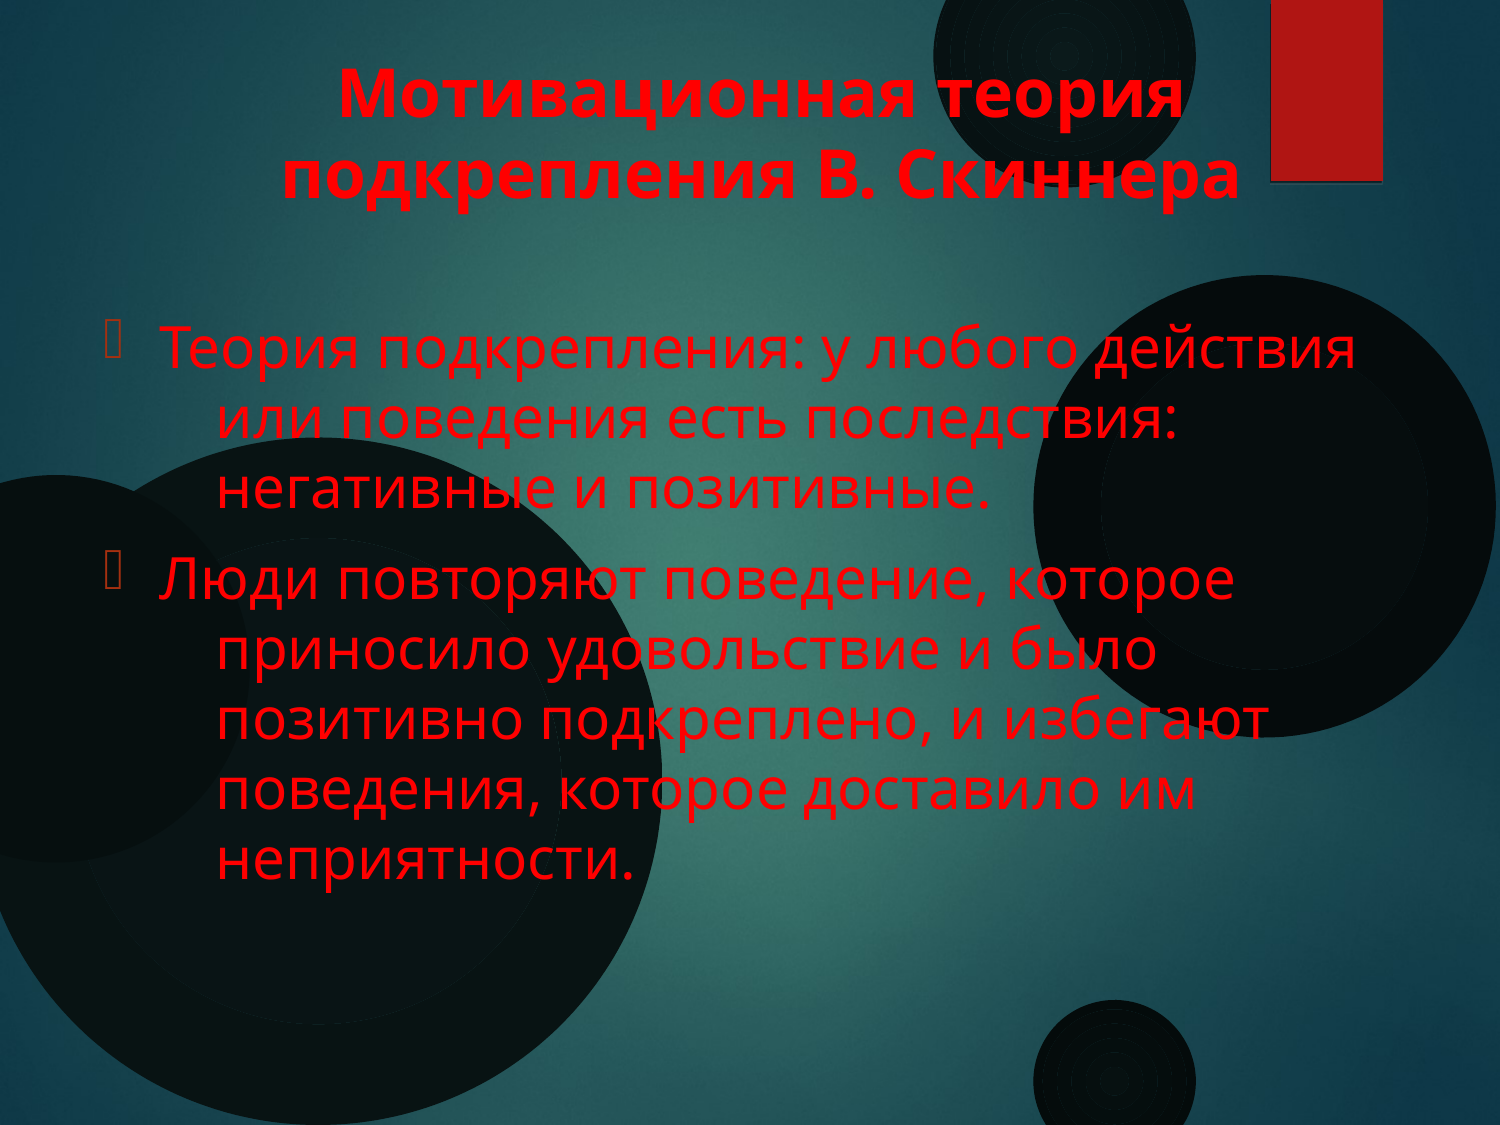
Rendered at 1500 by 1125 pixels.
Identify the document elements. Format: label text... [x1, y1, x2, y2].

text_box Мотивационная теория подкрепления В. Скиннера [245, 41, 1279, 240]
text_box Теория подкрепления: у любого действия или поведения есть последствия: негативные и позитивные. Люди повторяют поведение, которое приносило удовольствие и было позитивно подкреплено, и избегают поведения, которое доставило им неприятности. [88, 303, 1435, 898]
